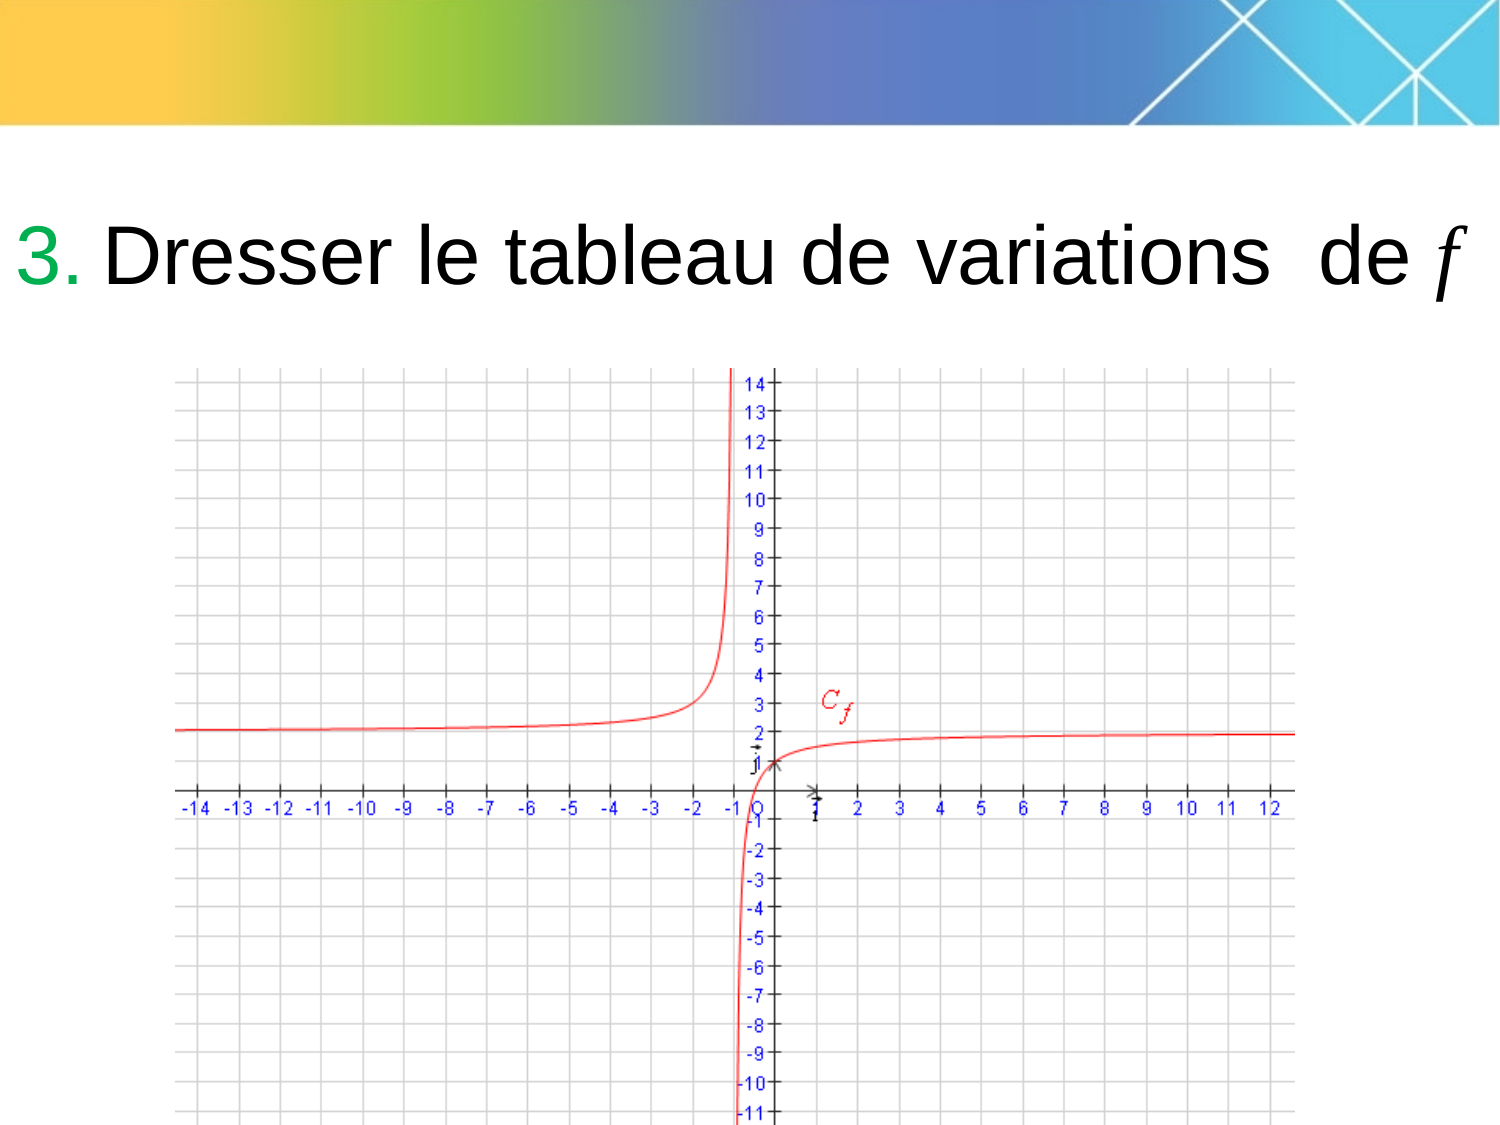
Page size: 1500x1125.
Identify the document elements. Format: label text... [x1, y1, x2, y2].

picture [0, 0, 1500, 127]
picture [175, 368, 1295, 1125]
text_box Dresser le tableau de variations de f [0, 164, 1500, 338]
